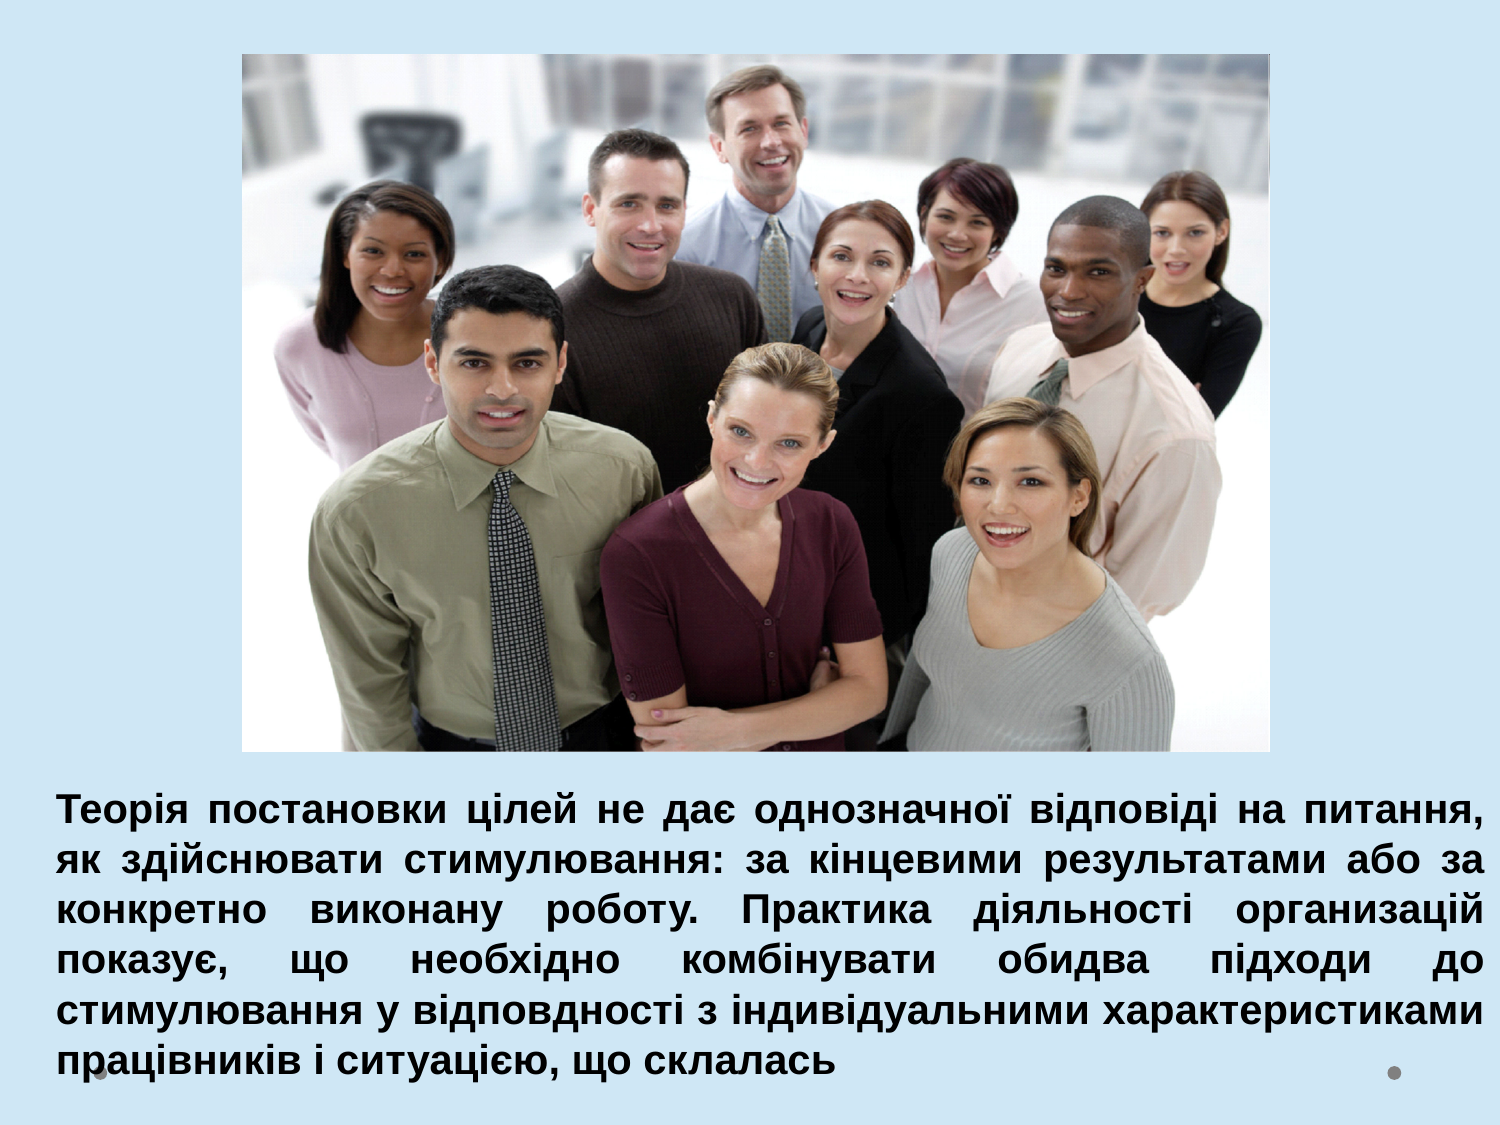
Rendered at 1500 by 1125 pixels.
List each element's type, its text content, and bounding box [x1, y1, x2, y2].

picture [242, 54, 1270, 752]
text_box Теорія постановки цілей не дає однозначної відповіді на питання, як здійснювати стимулювання: за кінцевими результатами або за конкретно виконану роботу. Практика діяльності организацій показує, що необхідно комбінувати обидва підходи до стимулювання у відповдності з індивідуальними характеристиками працівників і ситуацією, що склалась [41, 774, 1500, 1090]
